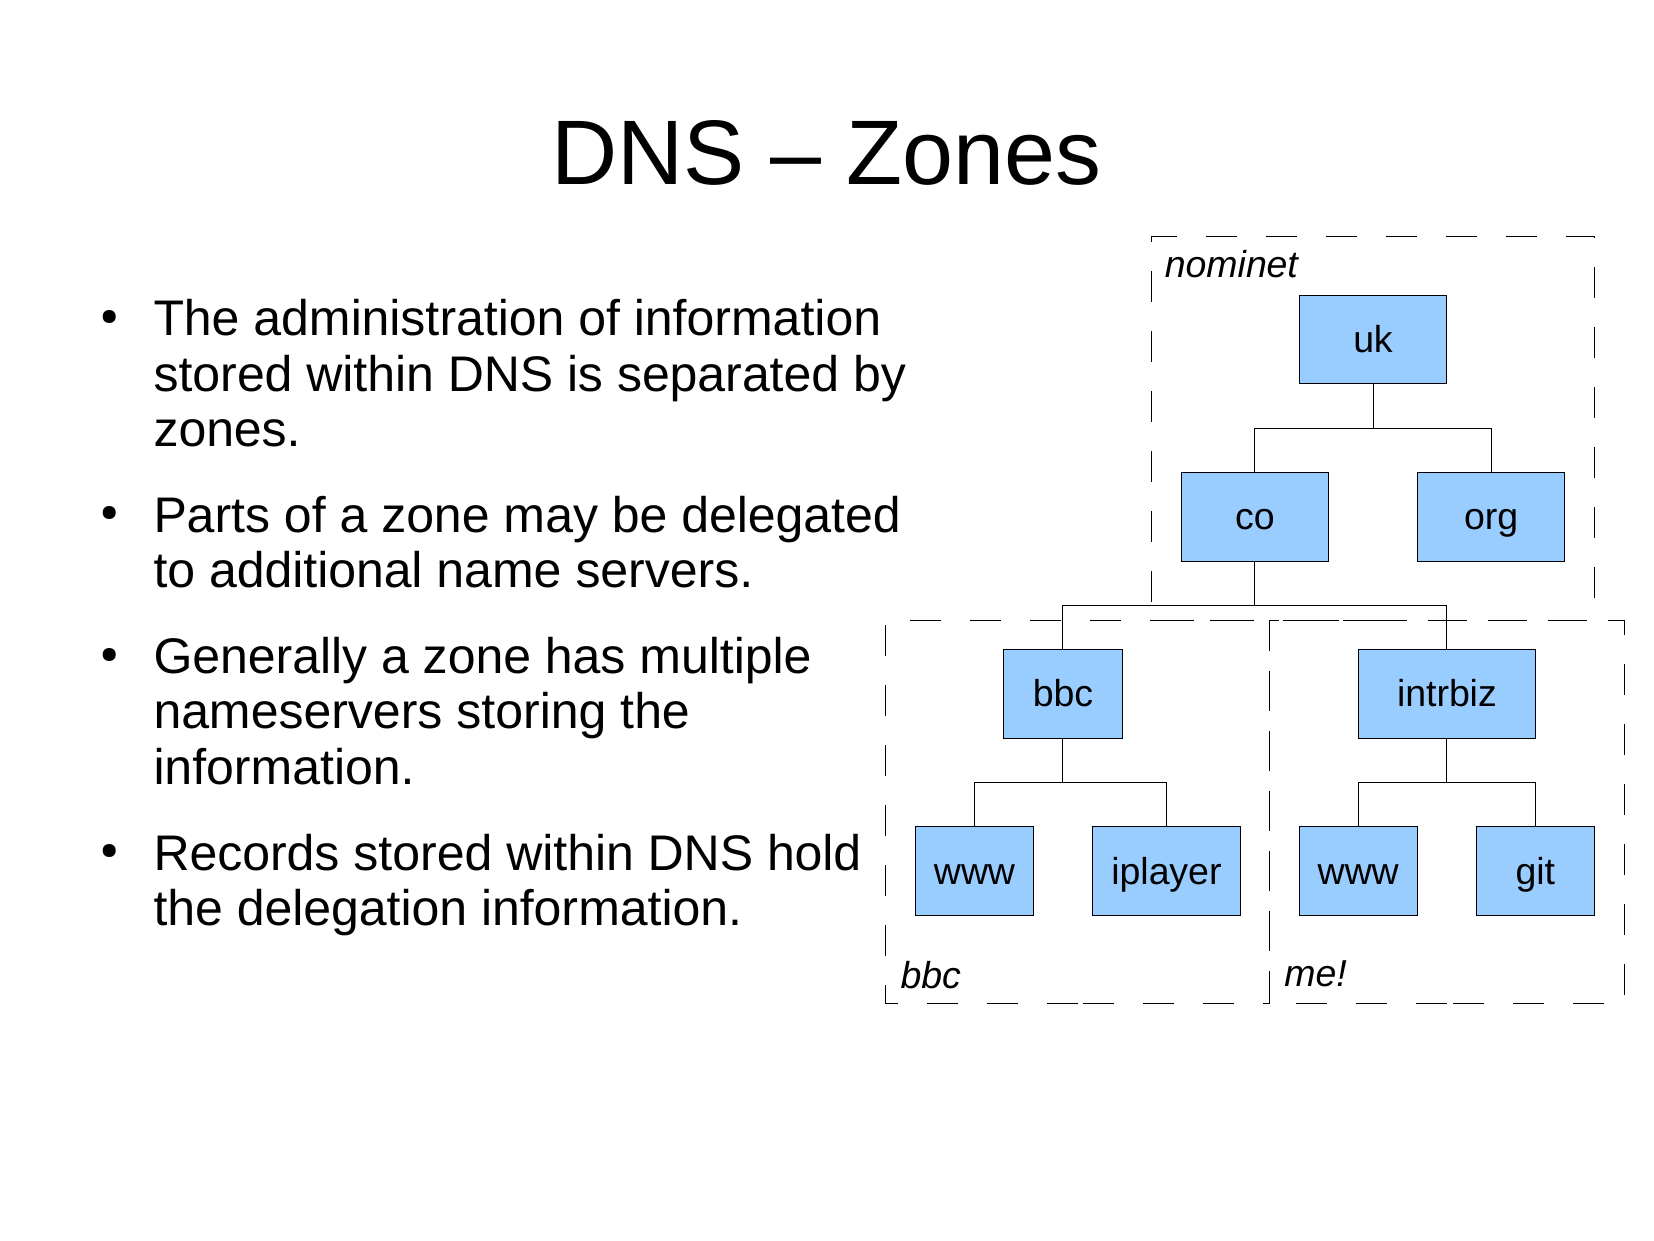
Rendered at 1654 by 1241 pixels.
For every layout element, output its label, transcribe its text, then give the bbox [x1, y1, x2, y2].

text_box uk [1299, 295, 1447, 384]
text_box org [1417, 472, 1565, 562]
text_box bbc [885, 947, 976, 1004]
text_box bbc [1003, 649, 1123, 739]
text_box co [1181, 472, 1329, 562]
list The administration of information stored within DNS is separated by zones. Parts of a zone may be delegated to additional name servers. Generally a zone has multiple nameservers storing the information. Records stored within DNS hold the delegation information. [82, 290, 945, 1109]
title DNS – Zones [82, 49, 1571, 257]
text_box iplayer [1092, 826, 1241, 916]
text_box intrbiz [1358, 649, 1536, 739]
text_box nominet [1150, 236, 1313, 294]
text_box me! [1269, 944, 1362, 1002]
text_box git [1476, 826, 1595, 916]
text_box www [915, 826, 1034, 916]
text_box www [1299, 826, 1418, 916]
